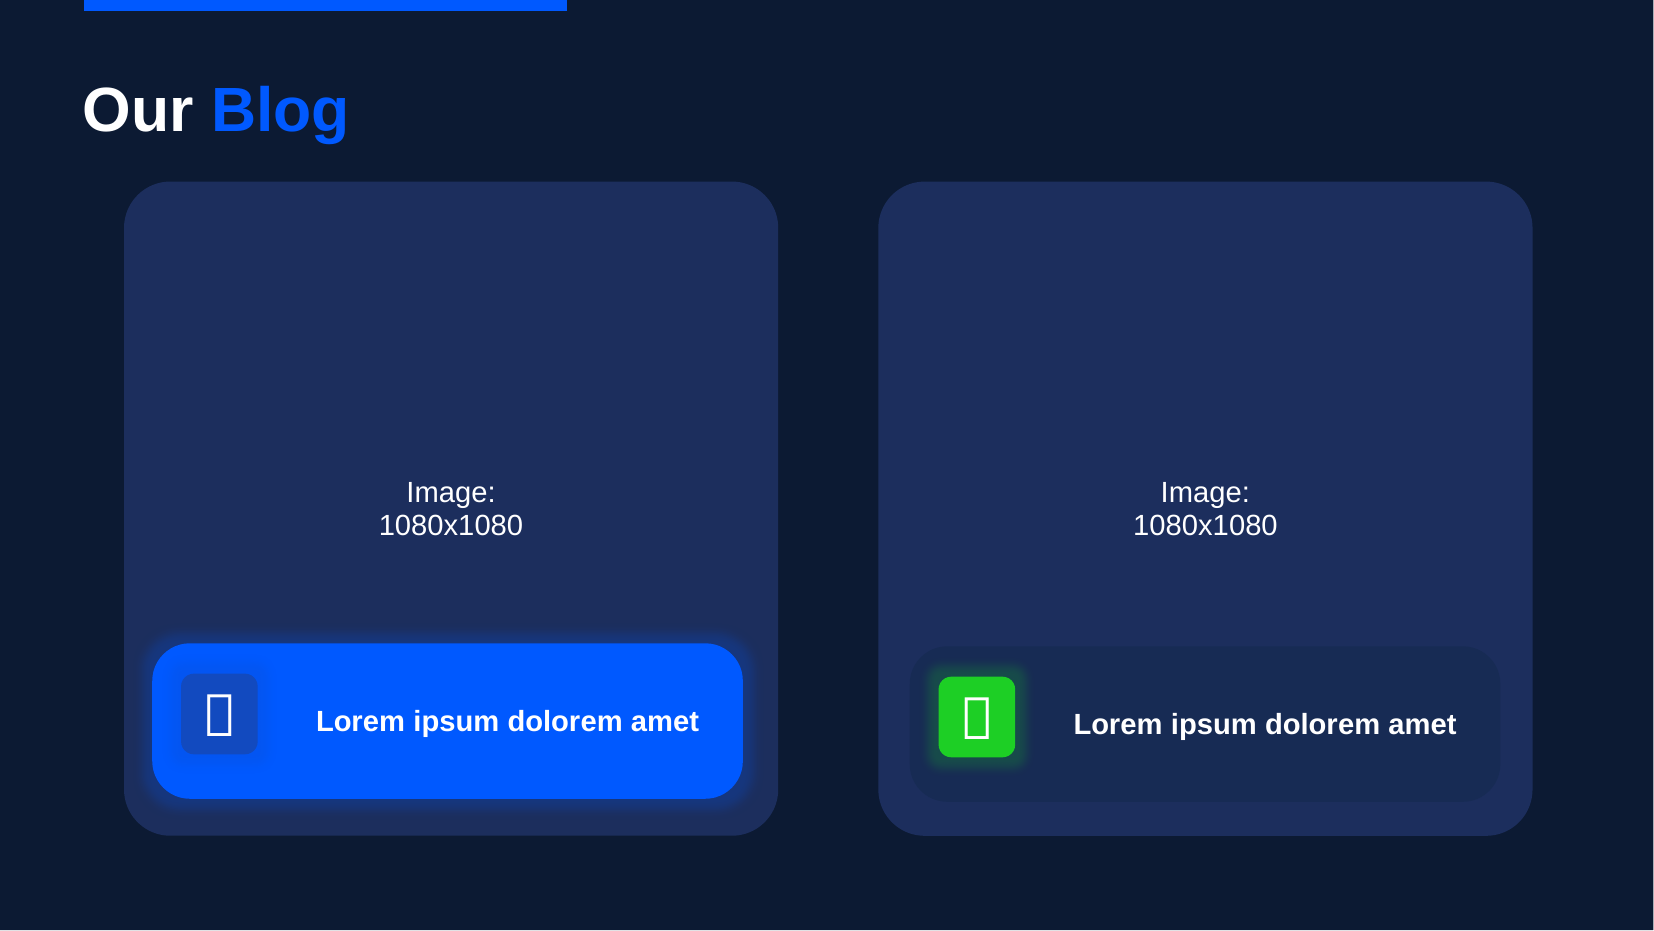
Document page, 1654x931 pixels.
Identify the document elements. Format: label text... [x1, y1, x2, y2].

text_box Lorem ipsum dolorem amet [280, 670, 714, 772]
text_box  [938, 676, 1016, 758]
text_box [152, 643, 743, 799]
text_box  [181, 673, 258, 755]
text_box Lorem ipsum dolorem amet [1038, 673, 1471, 775]
text_box Image: 1080x1080 [124, 188, 779, 836]
text_box [909, 646, 1501, 802]
text_box Image: 1080x1080 [878, 188, 1533, 836]
title Our Blog [82, 75, 1576, 188]
